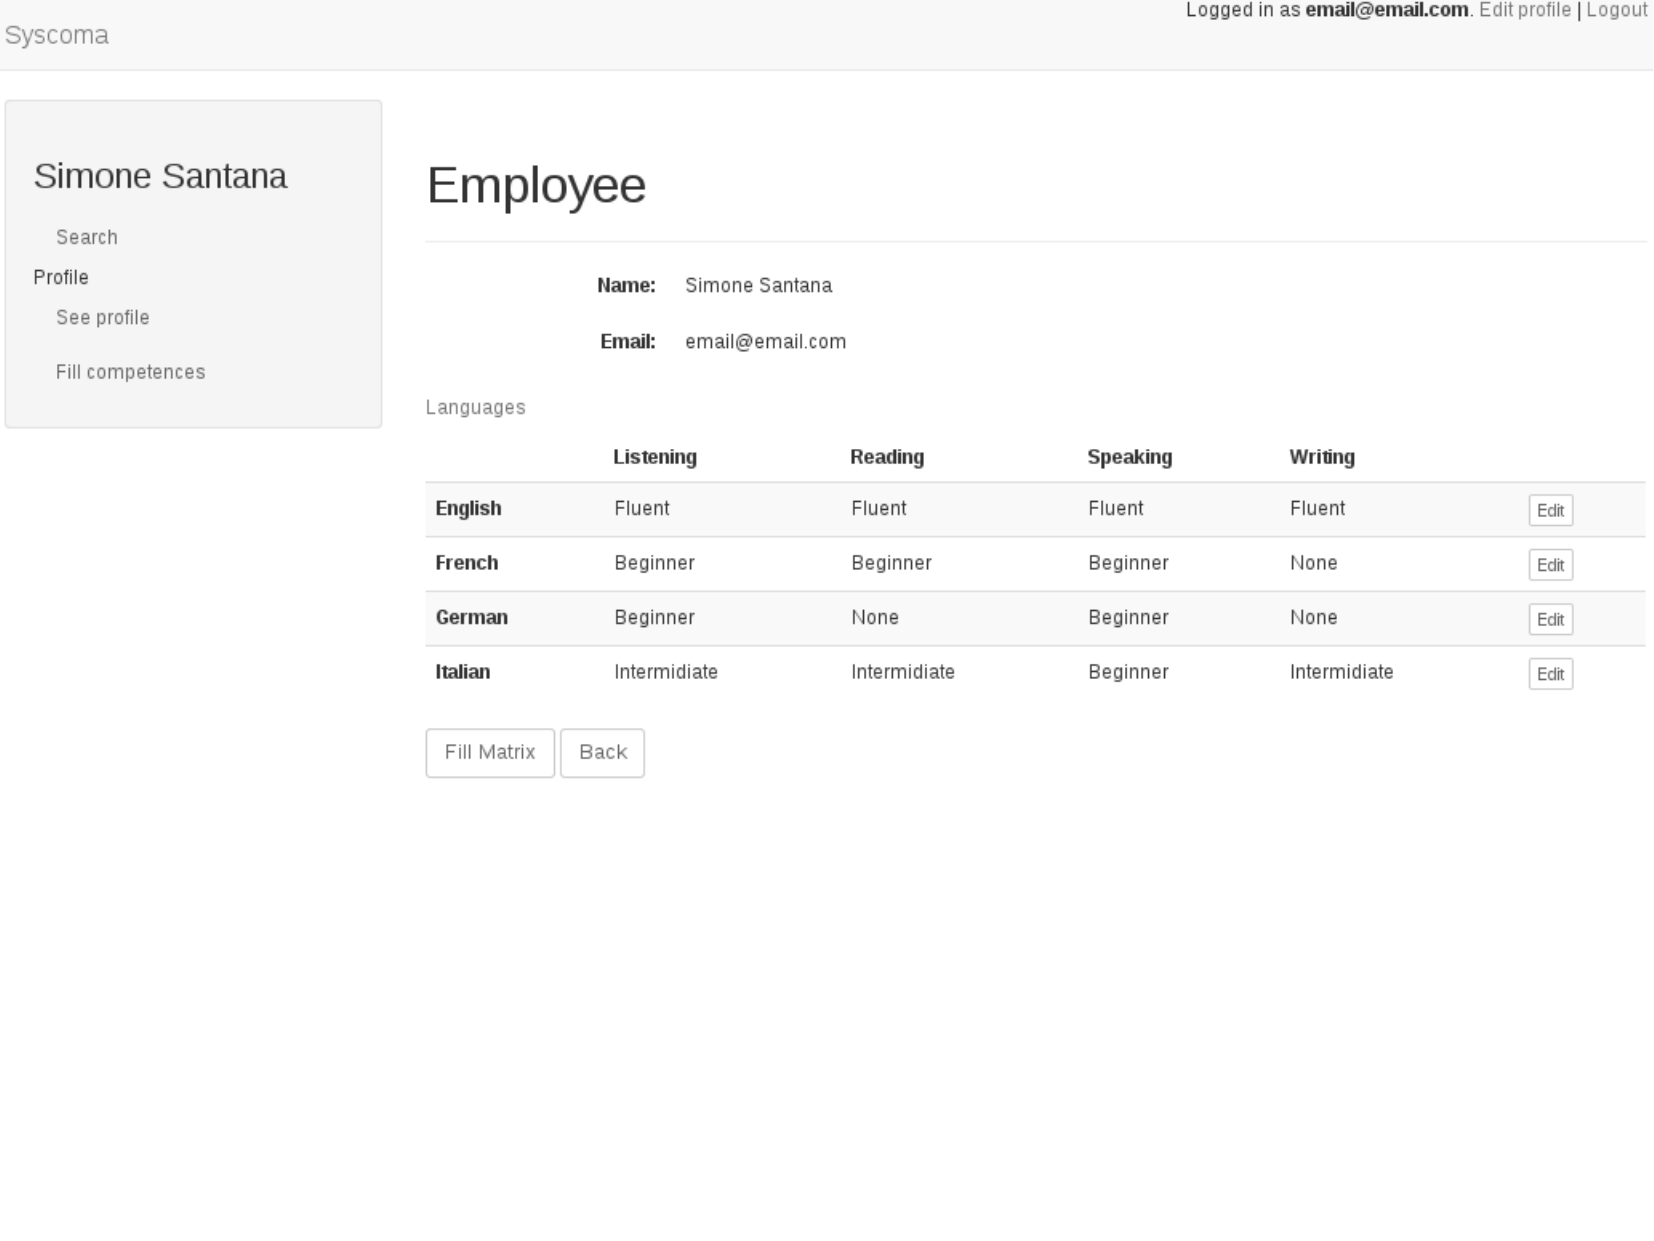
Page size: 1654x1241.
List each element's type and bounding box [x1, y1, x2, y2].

picture [0, 0, 1654, 788]
